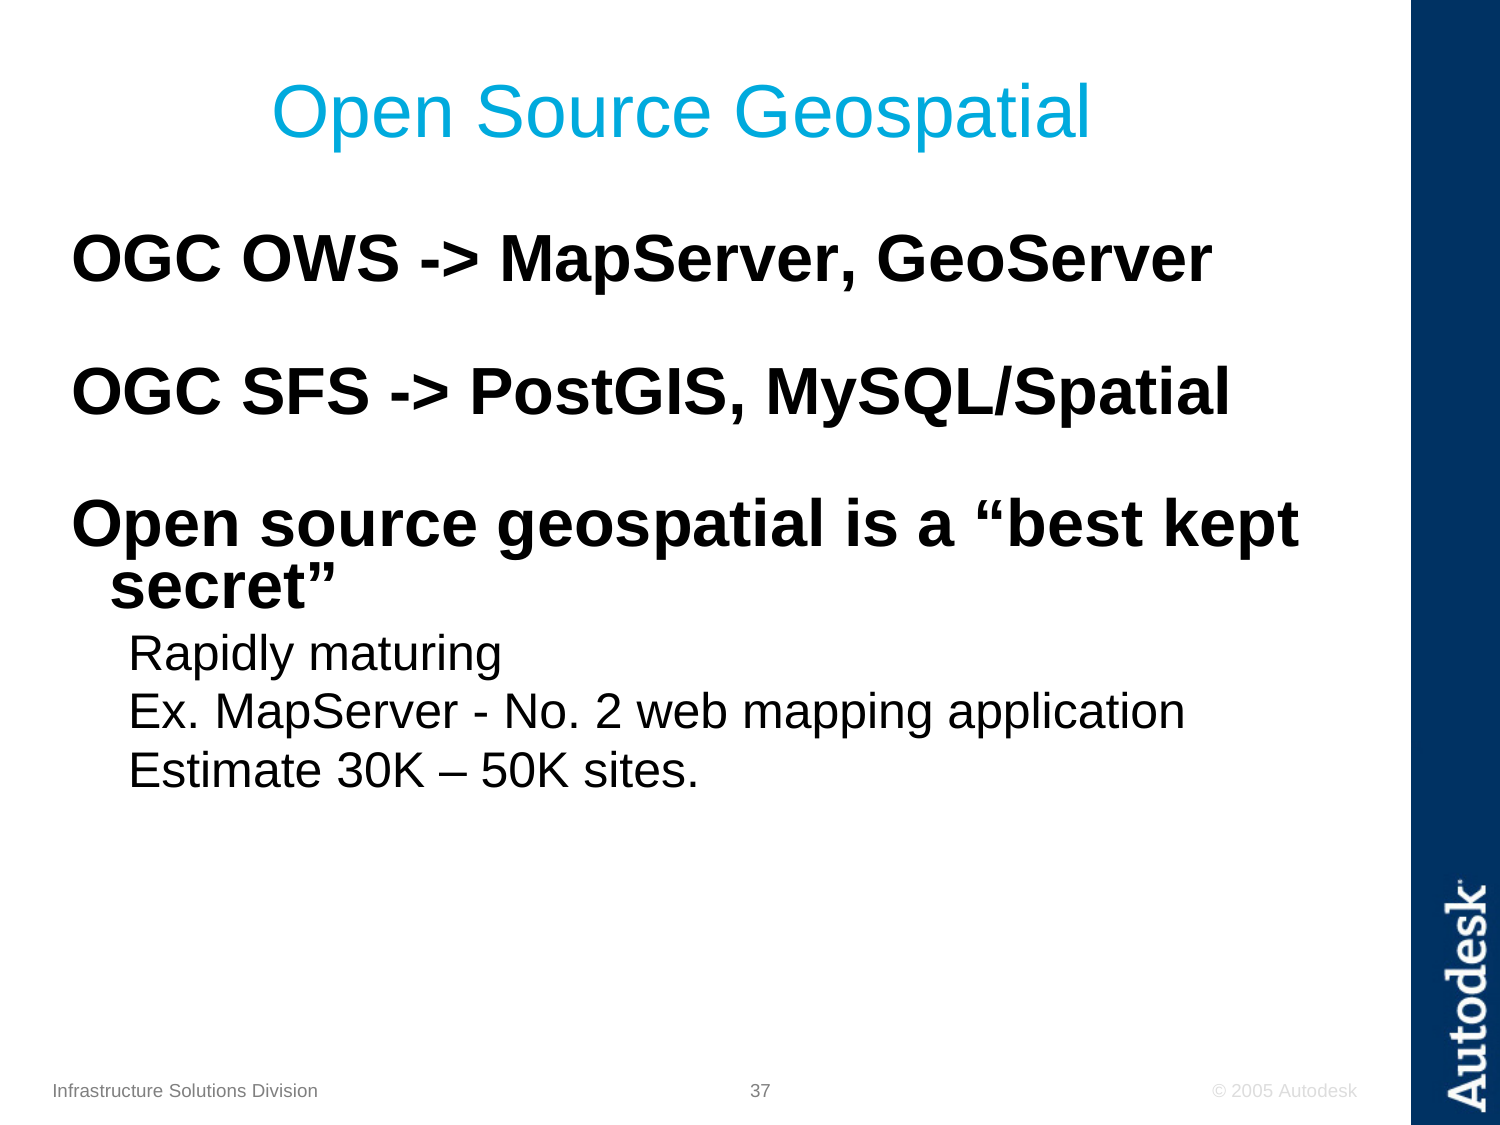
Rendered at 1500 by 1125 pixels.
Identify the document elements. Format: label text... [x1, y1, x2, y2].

title Open Source Geospatial [52, 22, 1313, 210]
list OGC OWS -> MapServer, GeoServer OGC SFS -> PostGIS, MySQL/Spatial Open source geospatial is a “best kept secret” Rapidly maturing Ex. MapServer - No. 2 web mapping application Estimate 30K – 50K sites. [52, 232, 1400, 1051]
picture [1411, 0, 1500, 1125]
